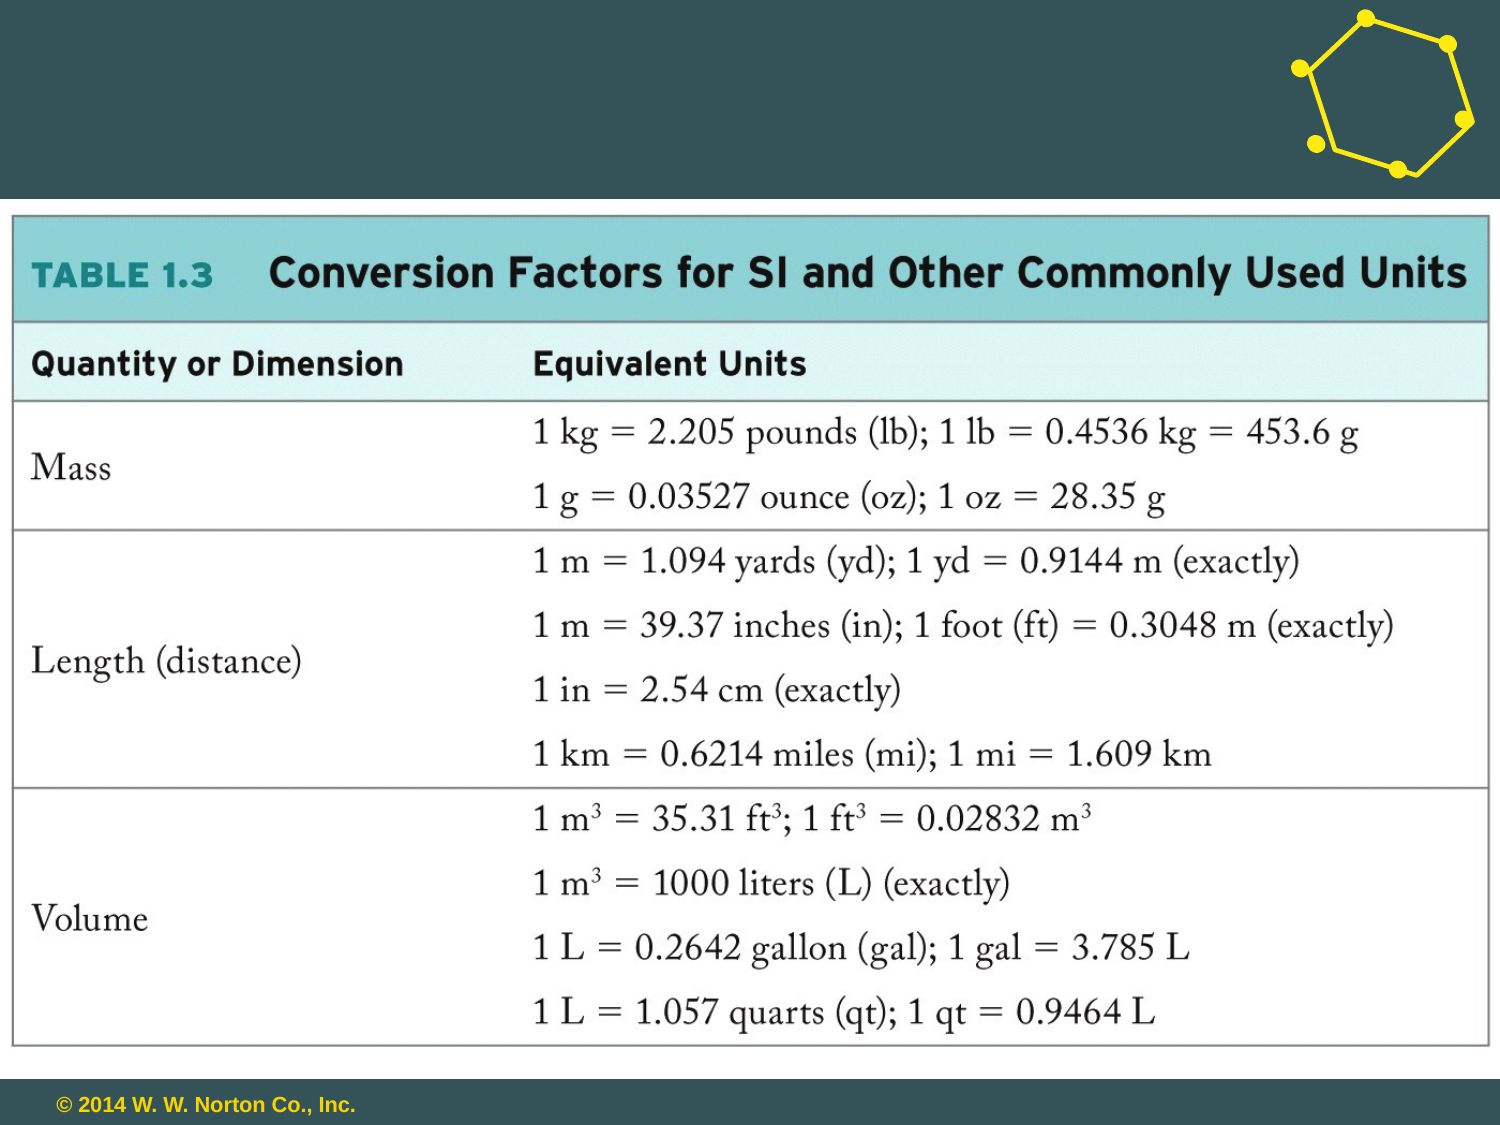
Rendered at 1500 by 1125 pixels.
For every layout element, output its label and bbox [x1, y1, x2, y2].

picture [0, 199, 1500, 1063]
